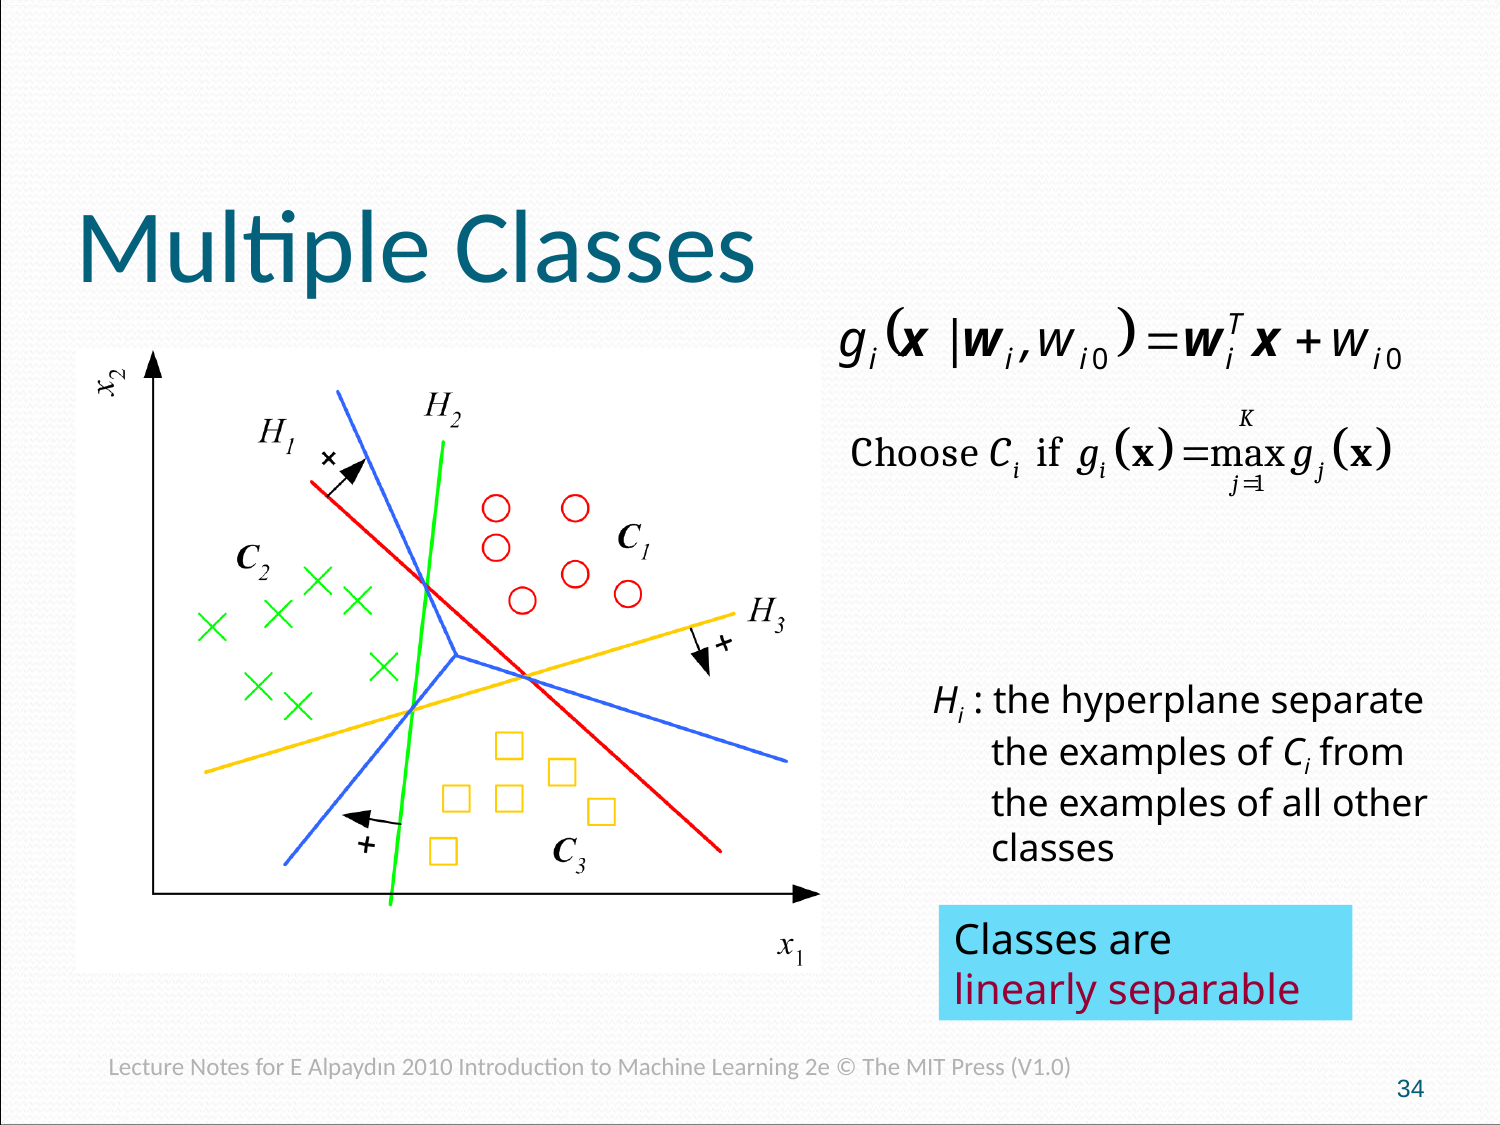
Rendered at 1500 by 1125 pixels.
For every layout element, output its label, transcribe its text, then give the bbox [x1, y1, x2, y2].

text_box Classes are linearly separable [938, 904, 1353, 1021]
text_box Multiple Classes [75, 115, 1426, 304]
chart [832, 302, 1412, 382]
text_box Lecture Notes for E Alpaydın 2010 Introduction to Machine Learning 2e © The MIT Press (V1.0) [93, 1042, 1254, 1103]
chart [846, 397, 1398, 505]
picture [0, 0, 1500, 1125]
text_box Hi : the hyperplane separate the examples of Ci from the examples of all other classes [917, 668, 1454, 877]
text_box <number> [1299, 1042, 1426, 1103]
